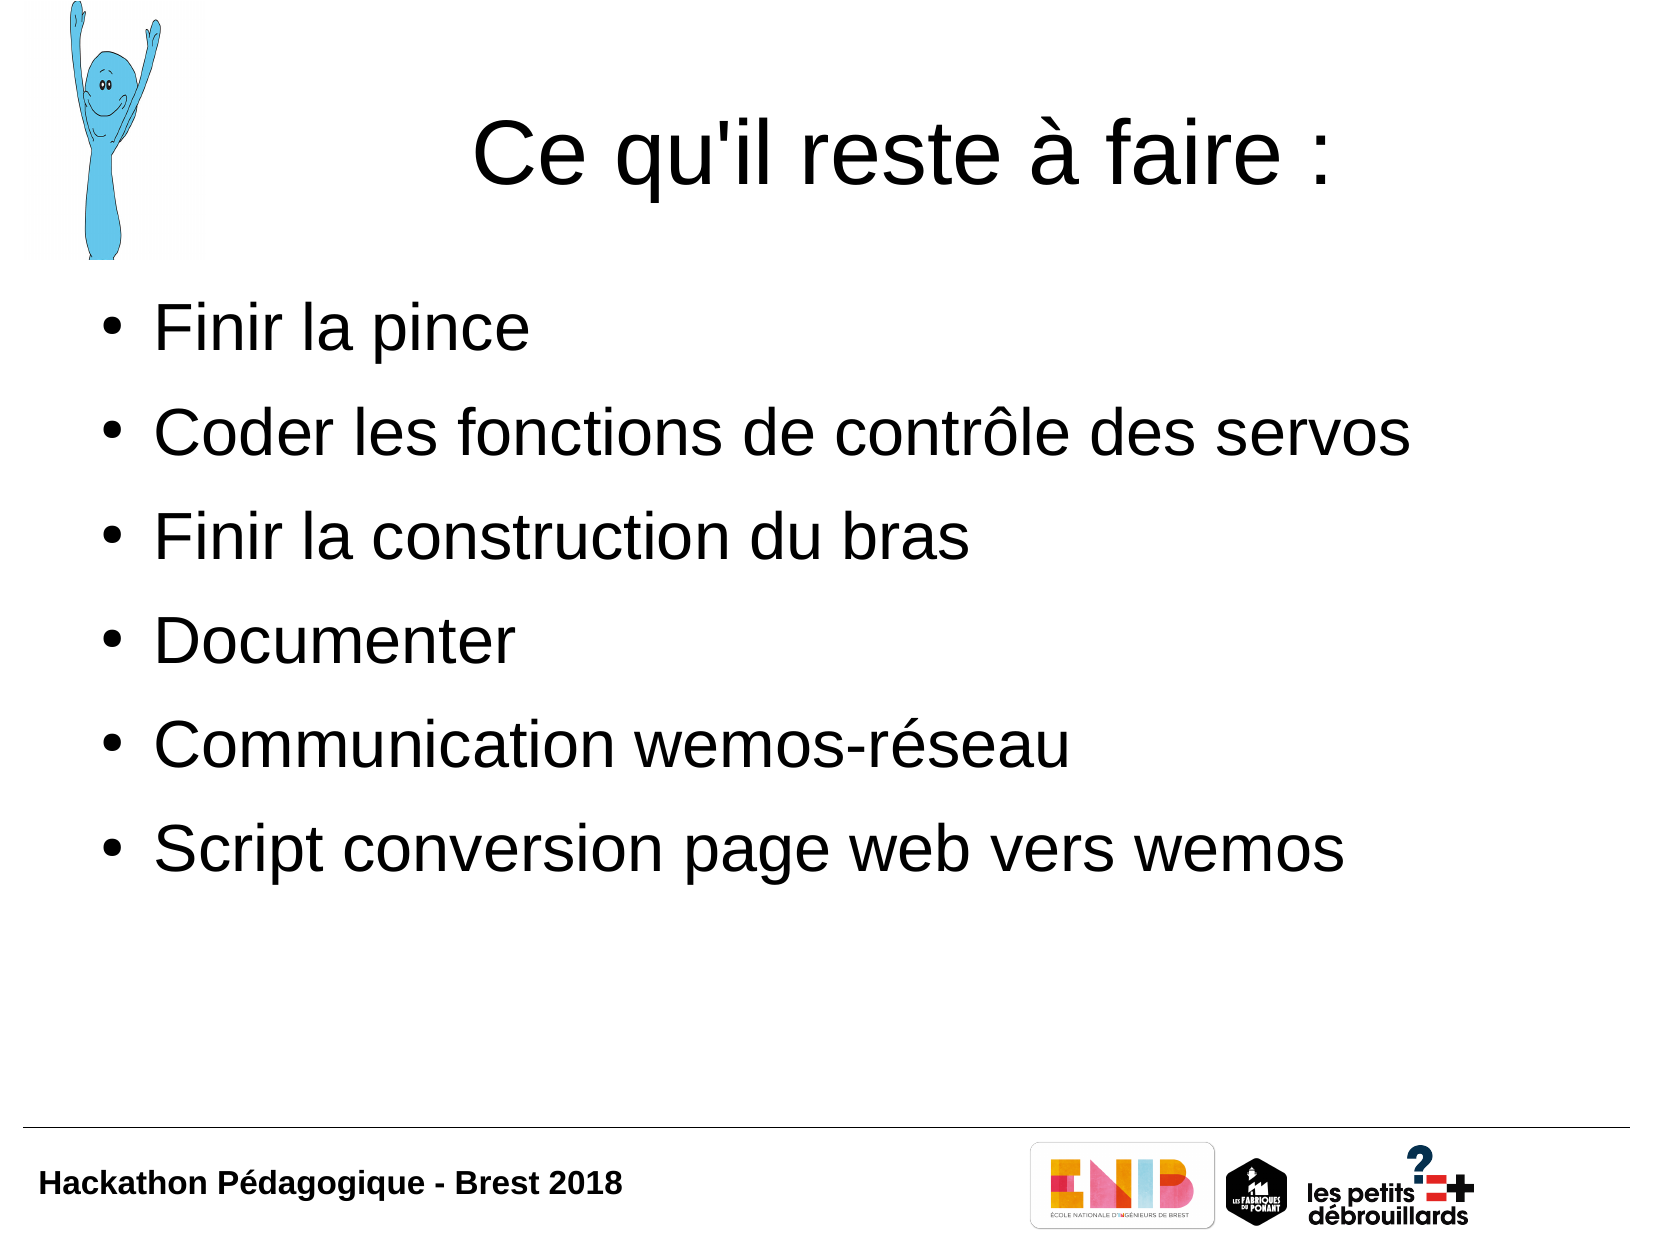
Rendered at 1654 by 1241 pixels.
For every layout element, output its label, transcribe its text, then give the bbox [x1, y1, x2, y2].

picture [1308, 1145, 1474, 1225]
picture [24, 1, 206, 260]
picture [1015, 1127, 1287, 1241]
text_box Hackathon Pédagogique - Brest 2018 [23, 1157, 945, 1210]
list Finir la pince Coder les fonctions de contrôle des servos Finir la construction du bras Documenter Communication wemos-réseau Script conversion page web vers wemos [82, 290, 1571, 1109]
title Ce qu'il reste à faire : [236, 49, 1571, 257]
